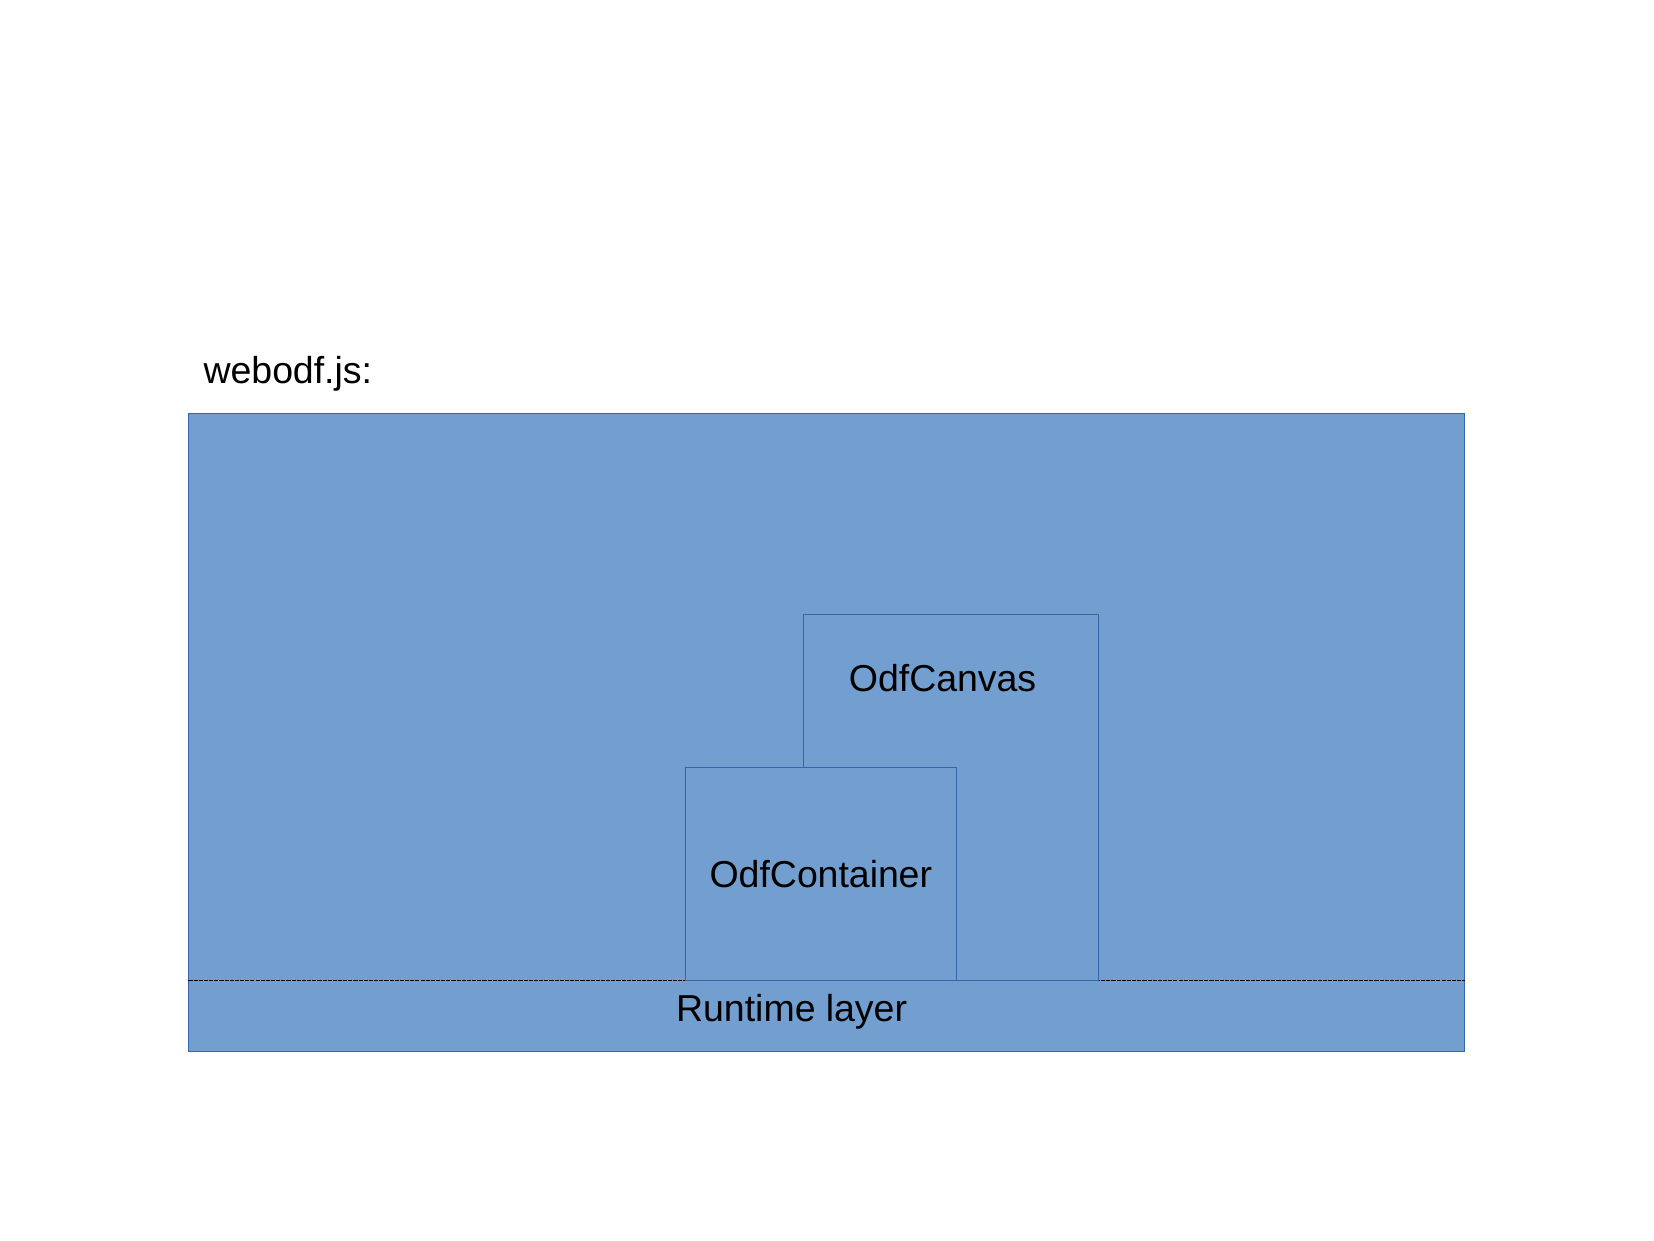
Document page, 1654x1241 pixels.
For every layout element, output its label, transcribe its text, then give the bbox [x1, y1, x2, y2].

text_box [188, 413, 1465, 1052]
text_box OdfCanvas [834, 649, 1052, 707]
text_box Runtime layer [661, 980, 922, 1038]
text_box OdfContainer [685, 767, 957, 981]
text_box webodf.js: [188, 342, 387, 400]
